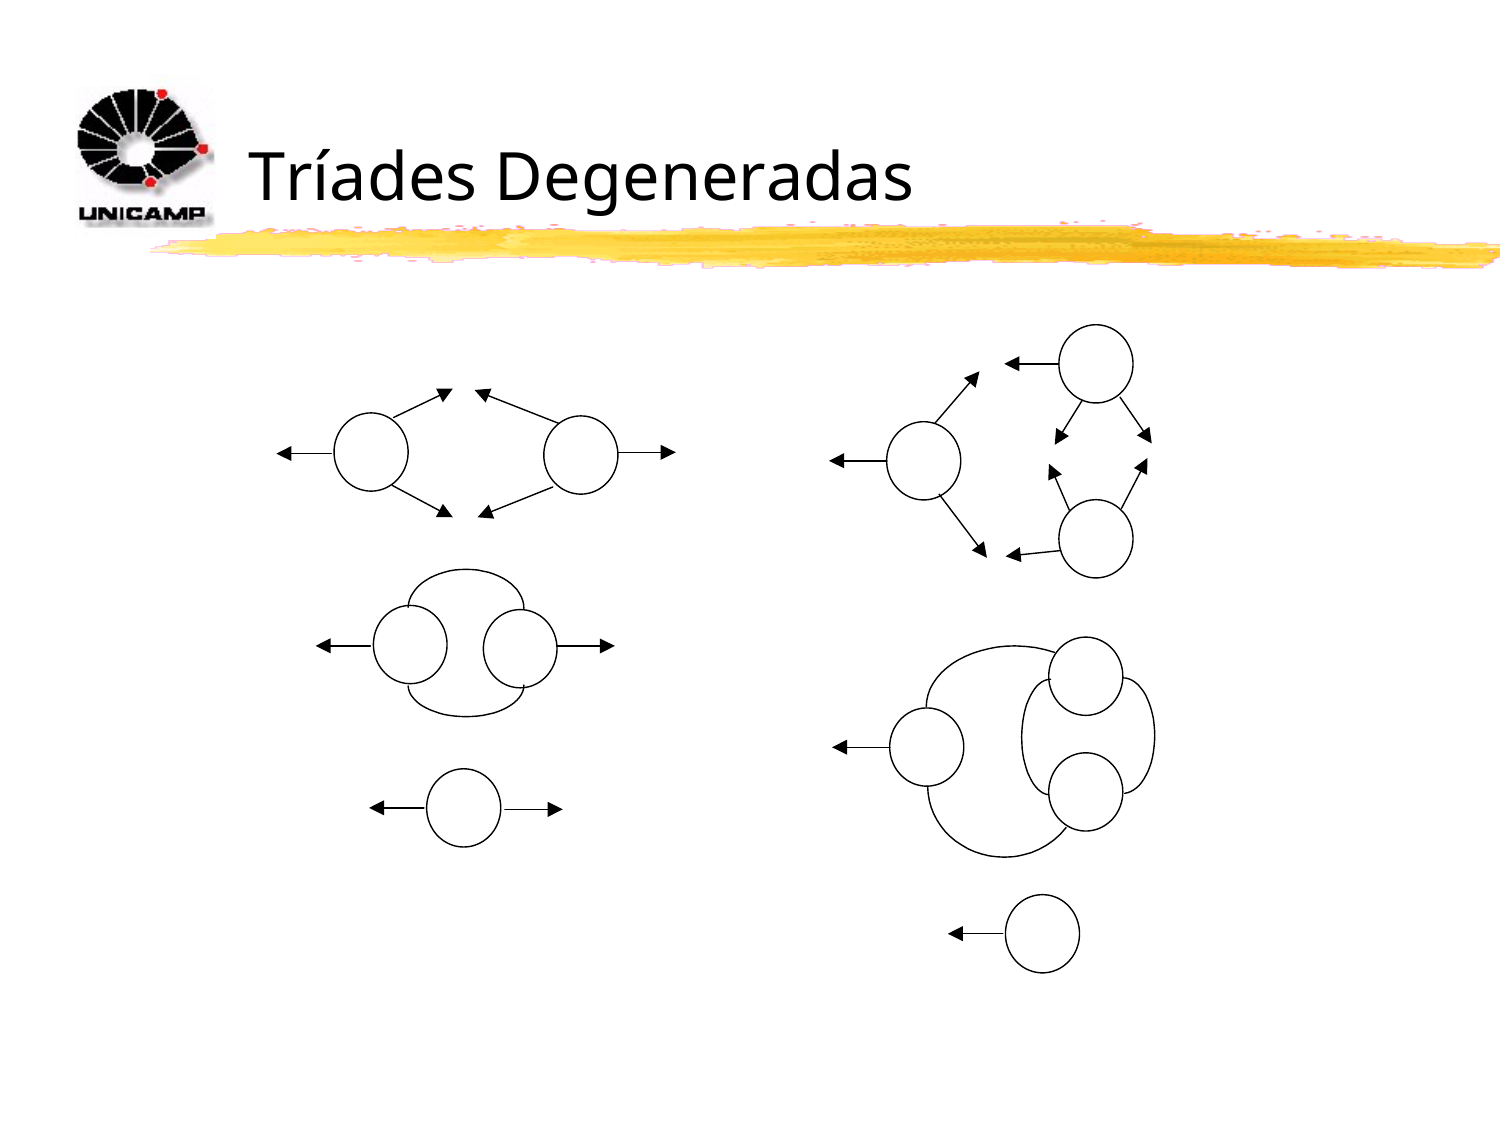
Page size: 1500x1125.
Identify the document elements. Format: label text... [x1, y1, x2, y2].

chart [275, 324, 1160, 975]
picture [75, 74, 1500, 279]
title Tríades Degeneradas [233, 37, 1434, 225]
